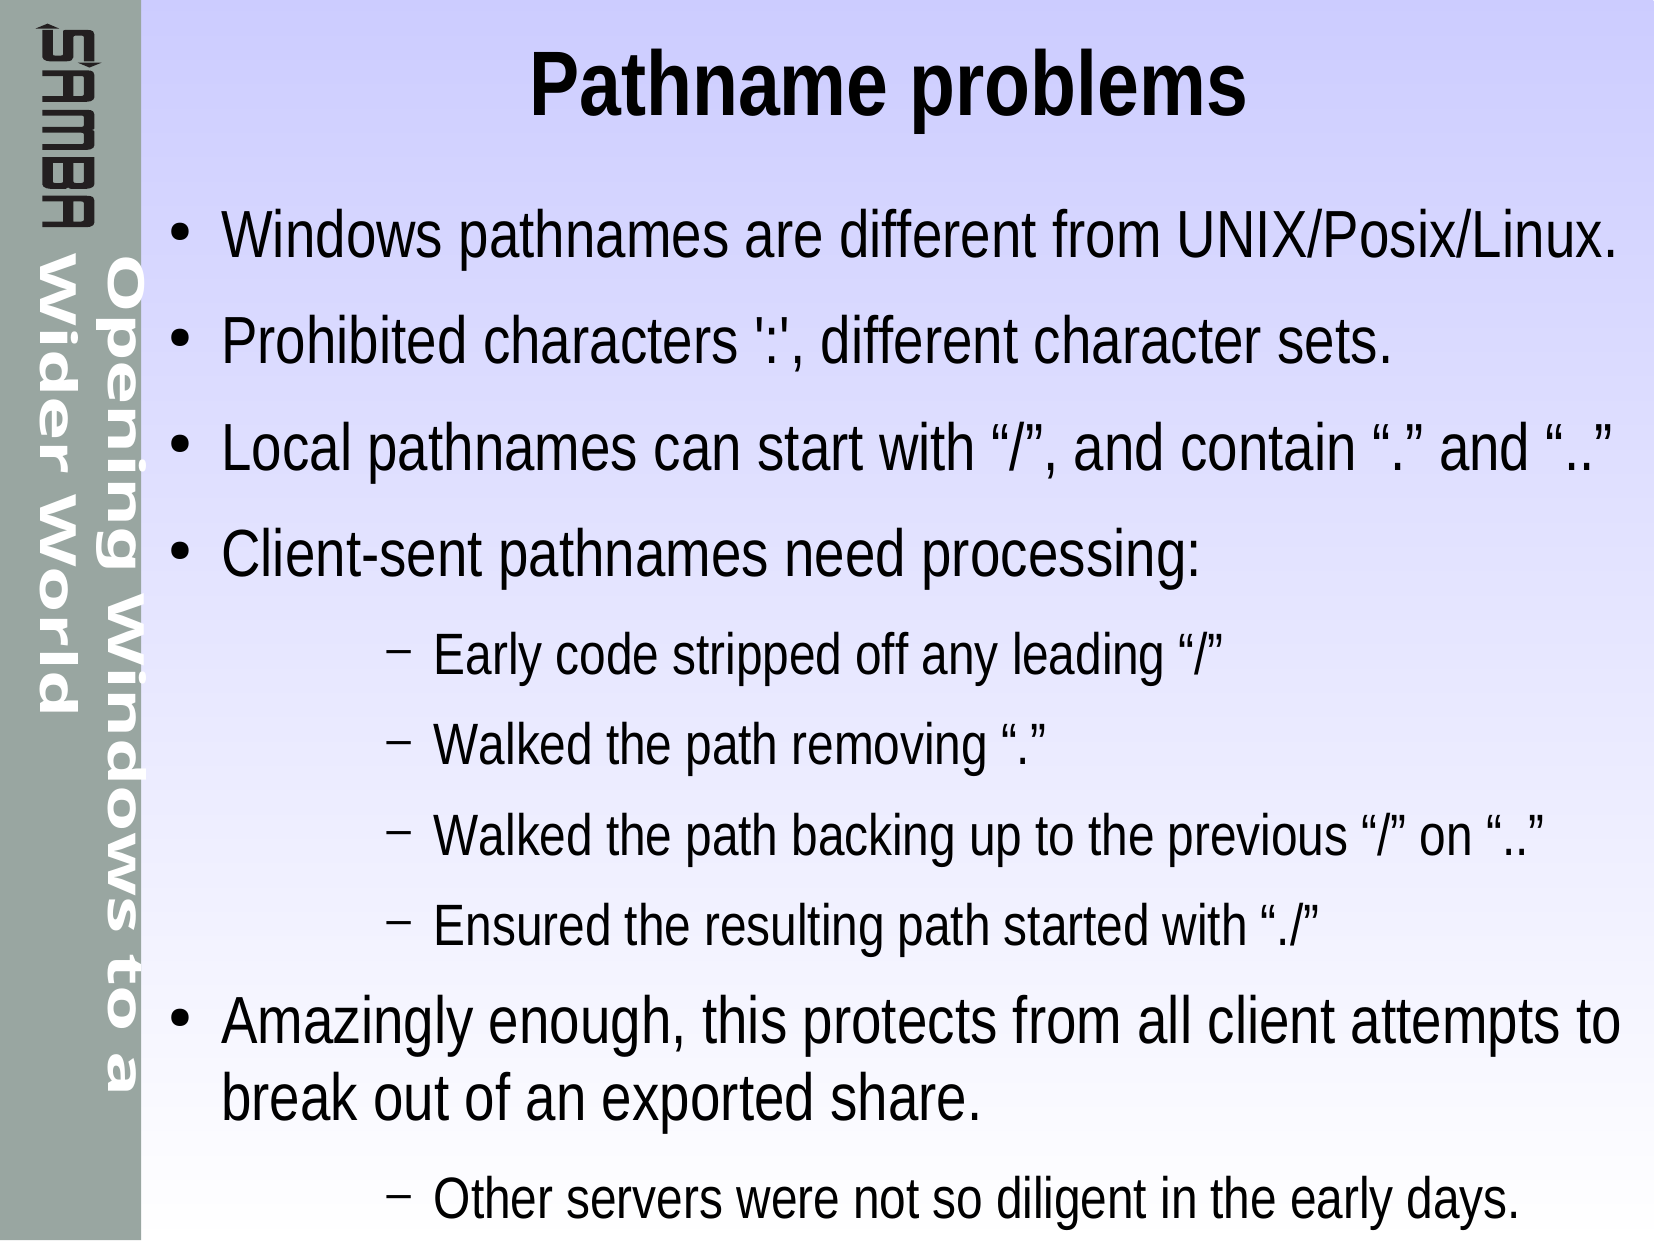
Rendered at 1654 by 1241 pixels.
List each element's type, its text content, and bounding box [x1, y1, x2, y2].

title Pathname problems [183, 0, 1596, 166]
list Windows pathnames are different from UNIX/Posix/Linux. Prohibited characters ':', different character sets. Local pathnames can start with “/”, and contain “.” and “..” Client-sent pathnames need processing: Early code stripped off any leading “/” Walked the path removing “.” Walked the path backing up to the previous “/” on “..” Ensured the resulting path started with “./” Amazingly enough, this protects from all client attempts to break out of an exported share. Other servers were not so diligent in the early days. [150, 194, 1642, 1233]
